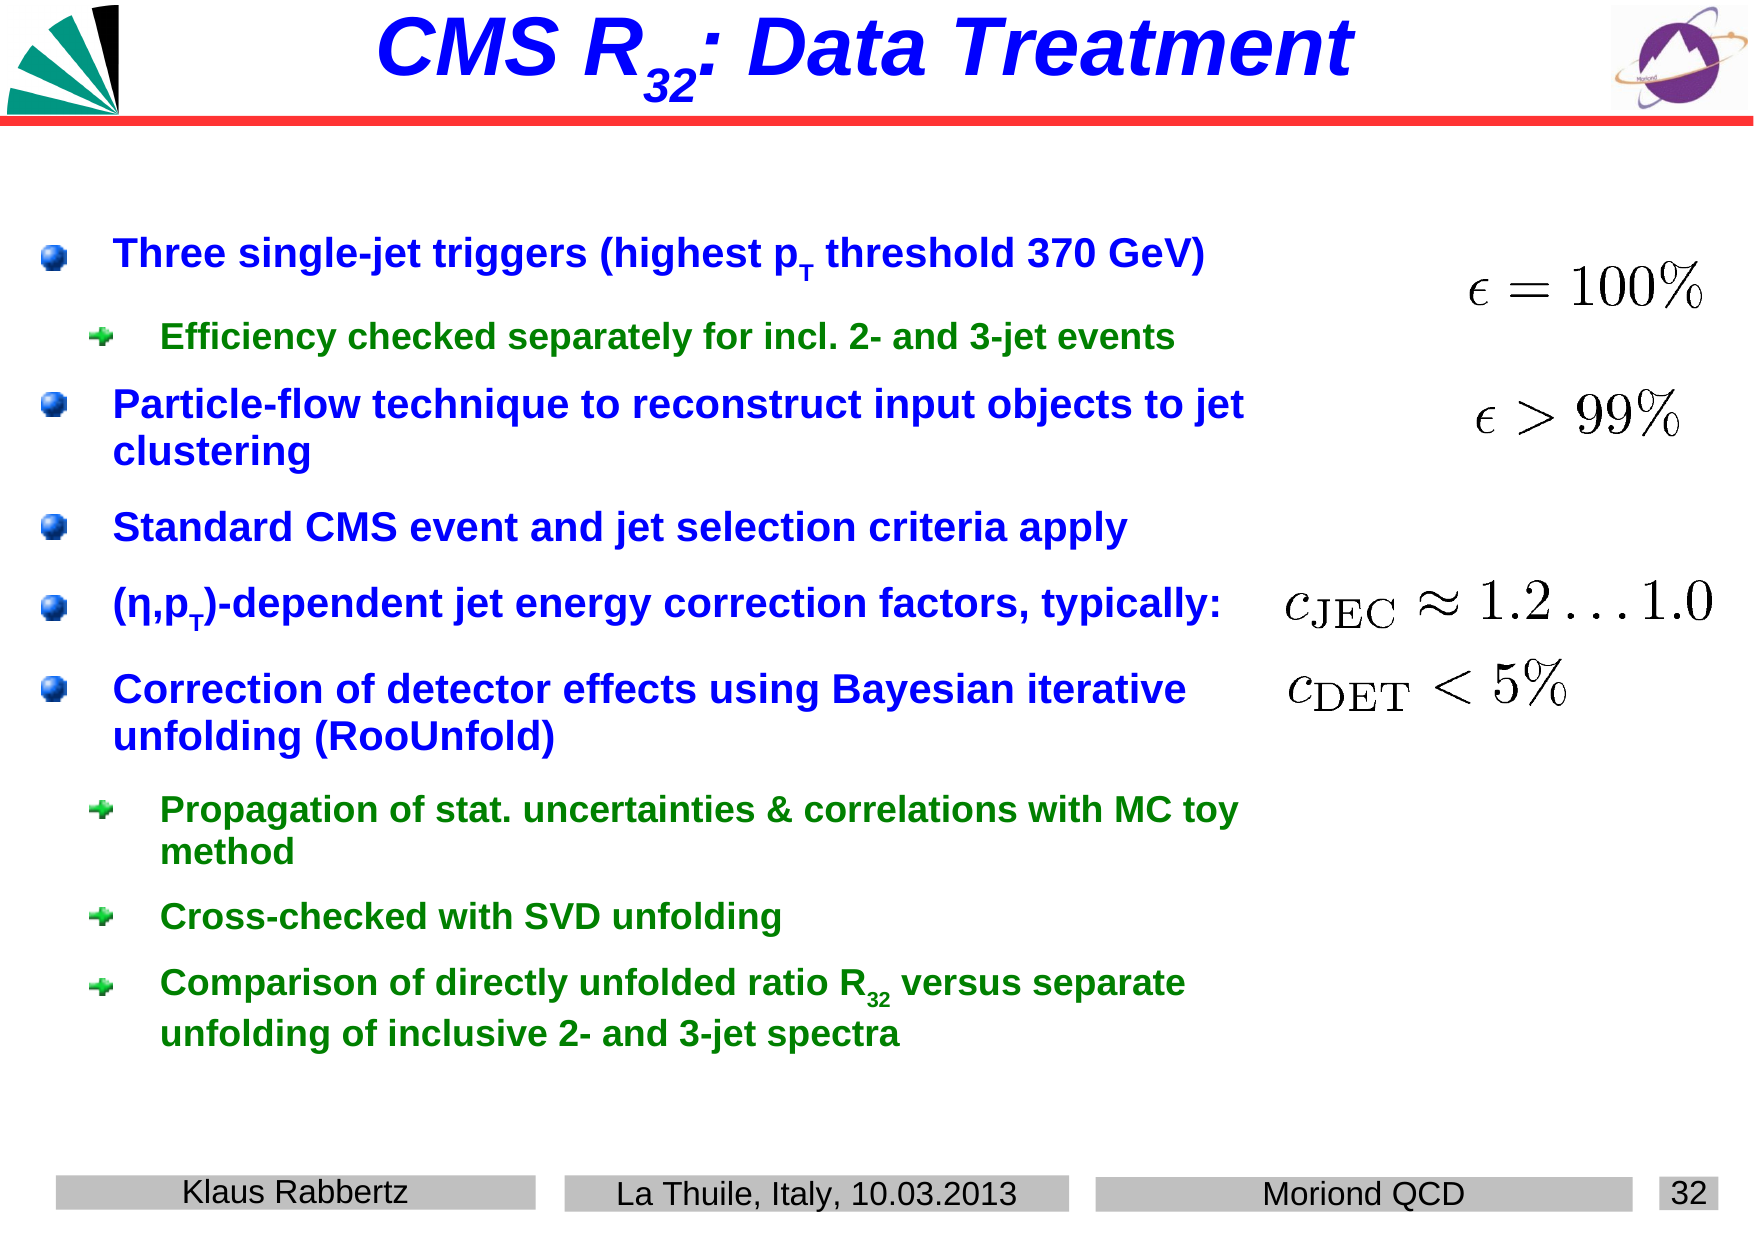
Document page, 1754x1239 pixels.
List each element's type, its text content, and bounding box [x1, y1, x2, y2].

picture [1462, 254, 1708, 313]
picture [1279, 574, 1717, 633]
list Three single-jet triggers (highest pT threshold 370 GeV) Efficiency checked separately for incl. 2- and 3-jet events Particle-flow technique to reconstruct input objects to jet clustering Standard CMS event and jet selection criteria apply (η,pT)-dependent jet energy correction factors, typically: Correction of detector effects using Bayesian iterative unfolding (RooUnfold) Propagation of stat. uncertainties & correlations with MC toy method Cross-checked with SVD unfolding Comparison of directly unfolded ratio R32 versus separate unfolding of inclusive 2- and 3-jet spectra [30, 229, 1256, 1055]
picture [1282, 651, 1574, 716]
picture [1469, 382, 1685, 441]
picture [1611, 5, 1748, 110]
title CMS R32: Data Treatment [123, 0, 1606, 114]
picture [7, 5, 119, 116]
